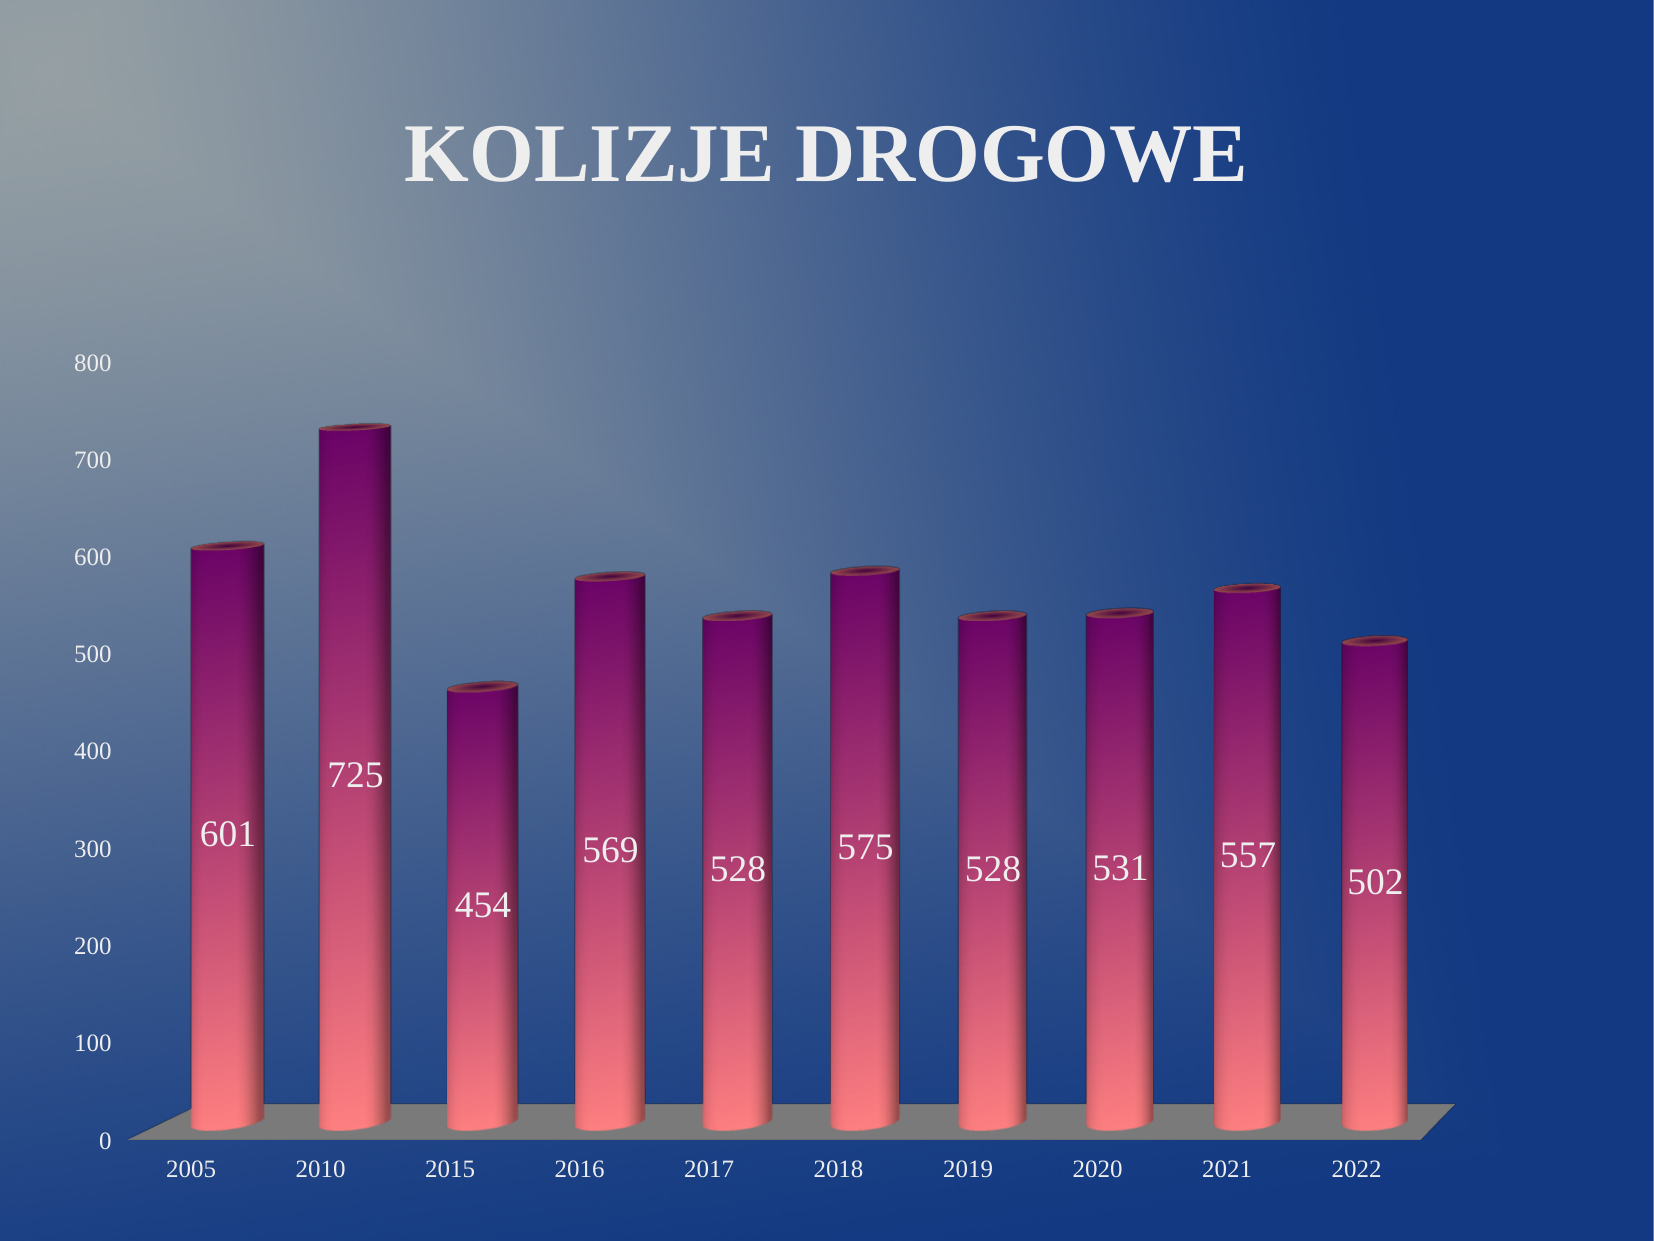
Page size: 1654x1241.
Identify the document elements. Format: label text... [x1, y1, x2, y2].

chart [23, 271, 1548, 1186]
picture [0, 0, 1654, 1241]
title KOLIZJE DROGOWE [82, 49, 1571, 257]
